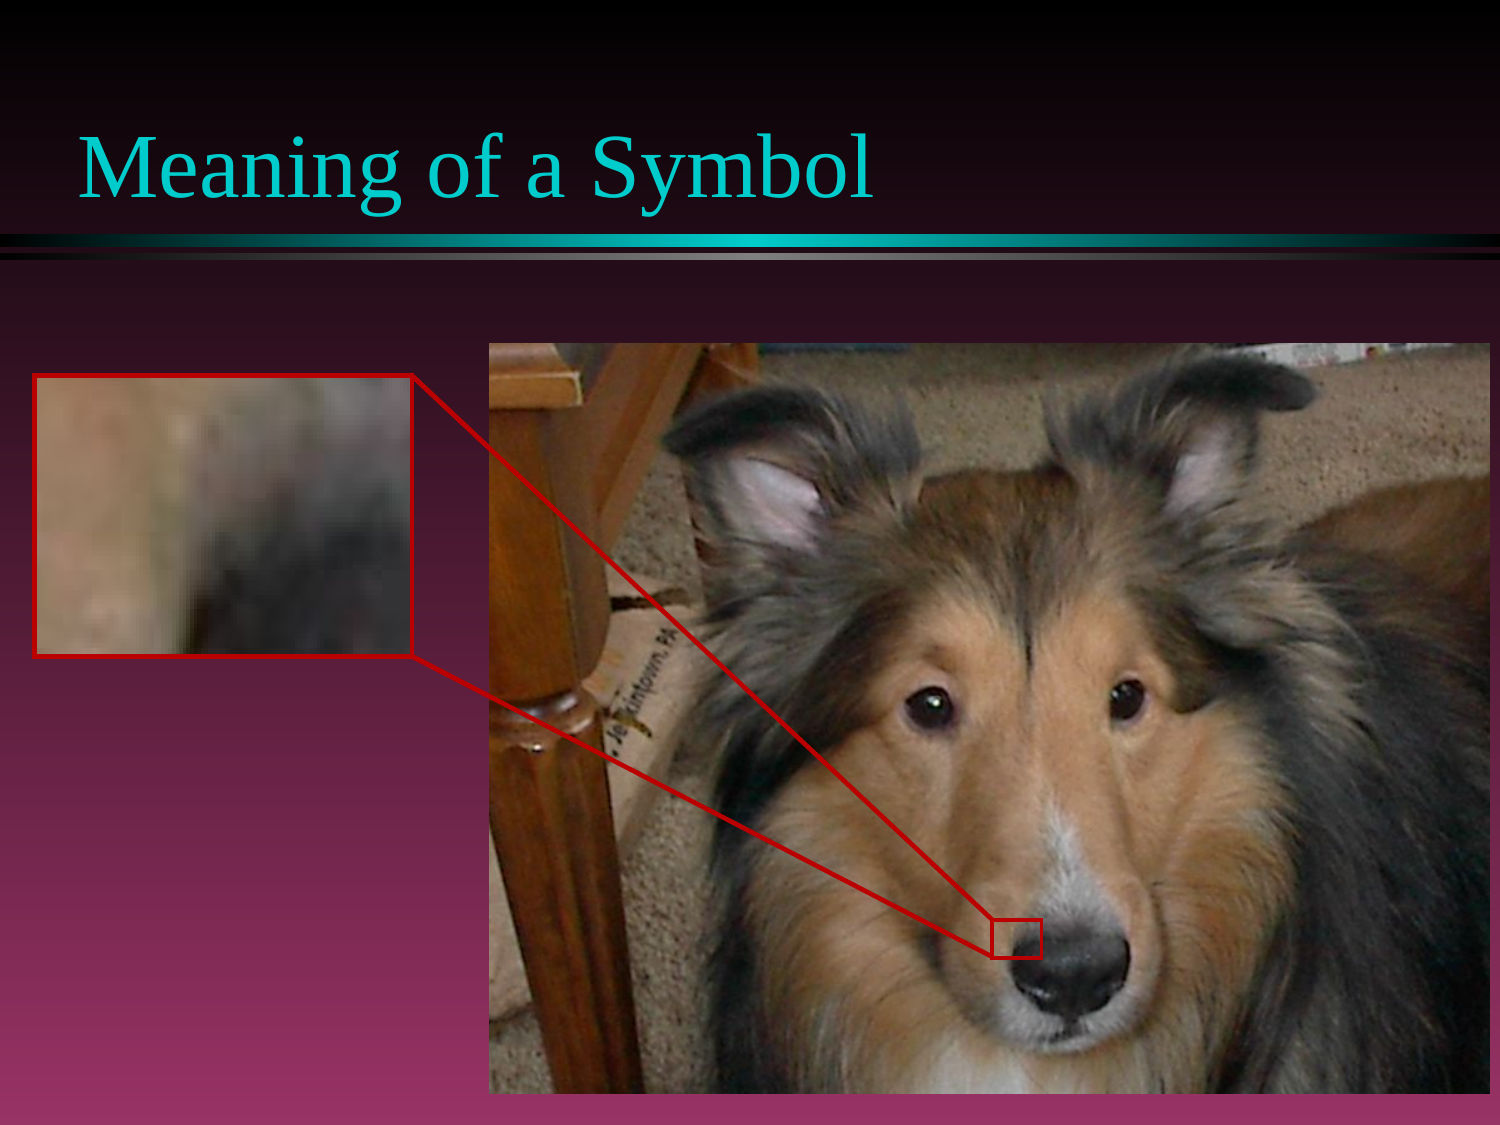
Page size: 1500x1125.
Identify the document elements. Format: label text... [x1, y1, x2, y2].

picture [489, 453, 990, 952]
picture [489, 343, 1490, 1094]
picture [37, 378, 410, 654]
title Meaning of a Symbol [62, 43, 1338, 225]
picture [994, 922, 1040, 956]
